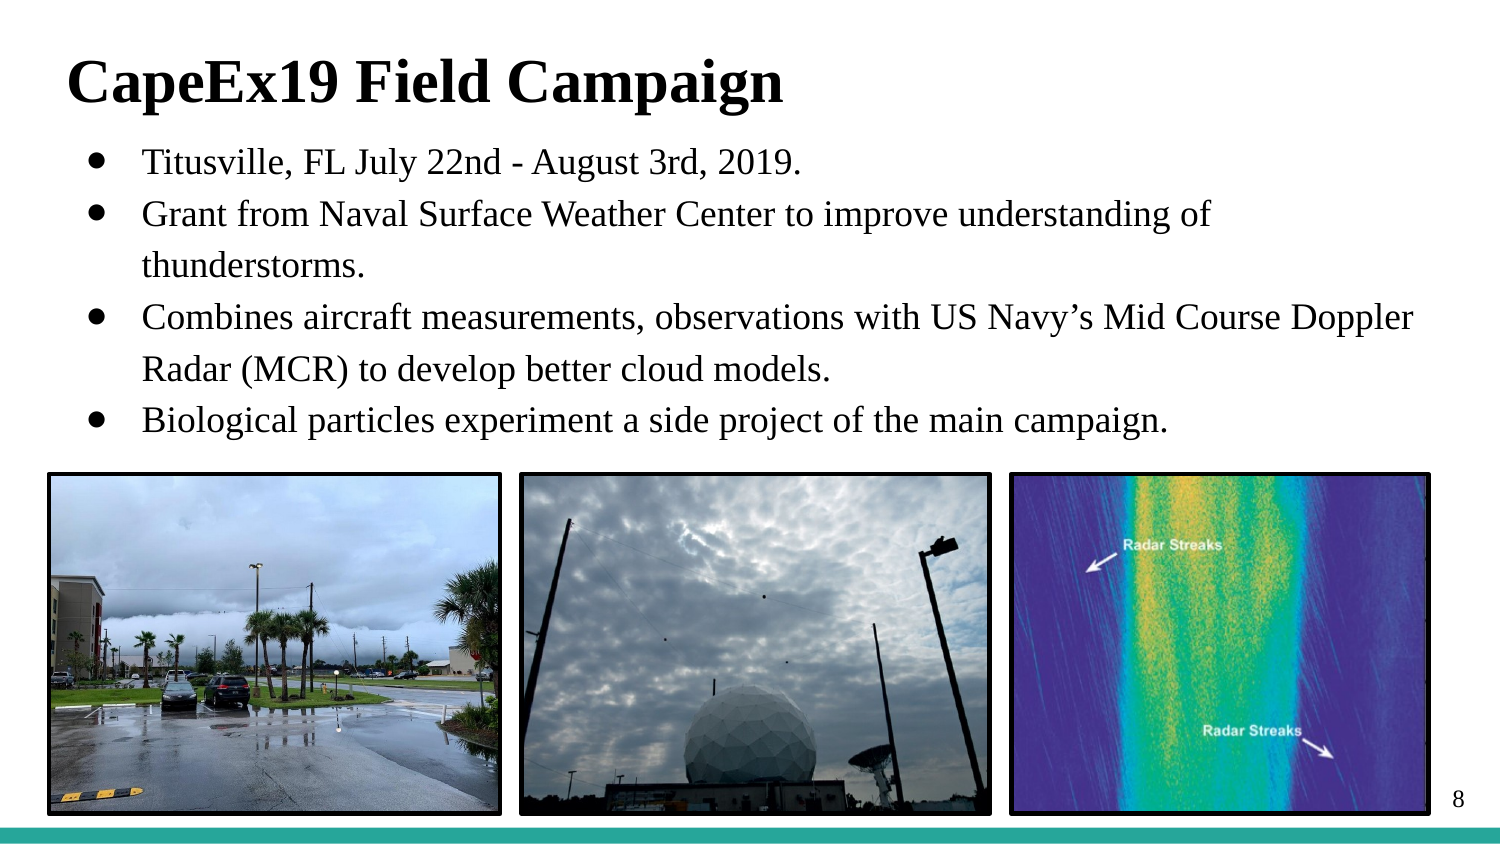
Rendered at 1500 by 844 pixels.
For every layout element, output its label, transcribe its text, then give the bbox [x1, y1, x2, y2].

picture [523, 476, 988, 812]
title CapeEx19 Field Campaign [51, 25, 1449, 115]
slide_number <number> [1389, 764, 1480, 830]
list Titusville, FL July 22nd - August 3rd, 2019. Grant from Naval Surface Weather Center to improve understanding of thunderstorms. Combines aircraft measurements, observations with US Navy’s Mid Course Doppler Radar (MCR) to develop better cloud models. Biological particles experiment a side project of the main campaign. [51, 115, 1460, 673]
picture [1013, 476, 1426, 812]
picture [51, 476, 498, 812]
